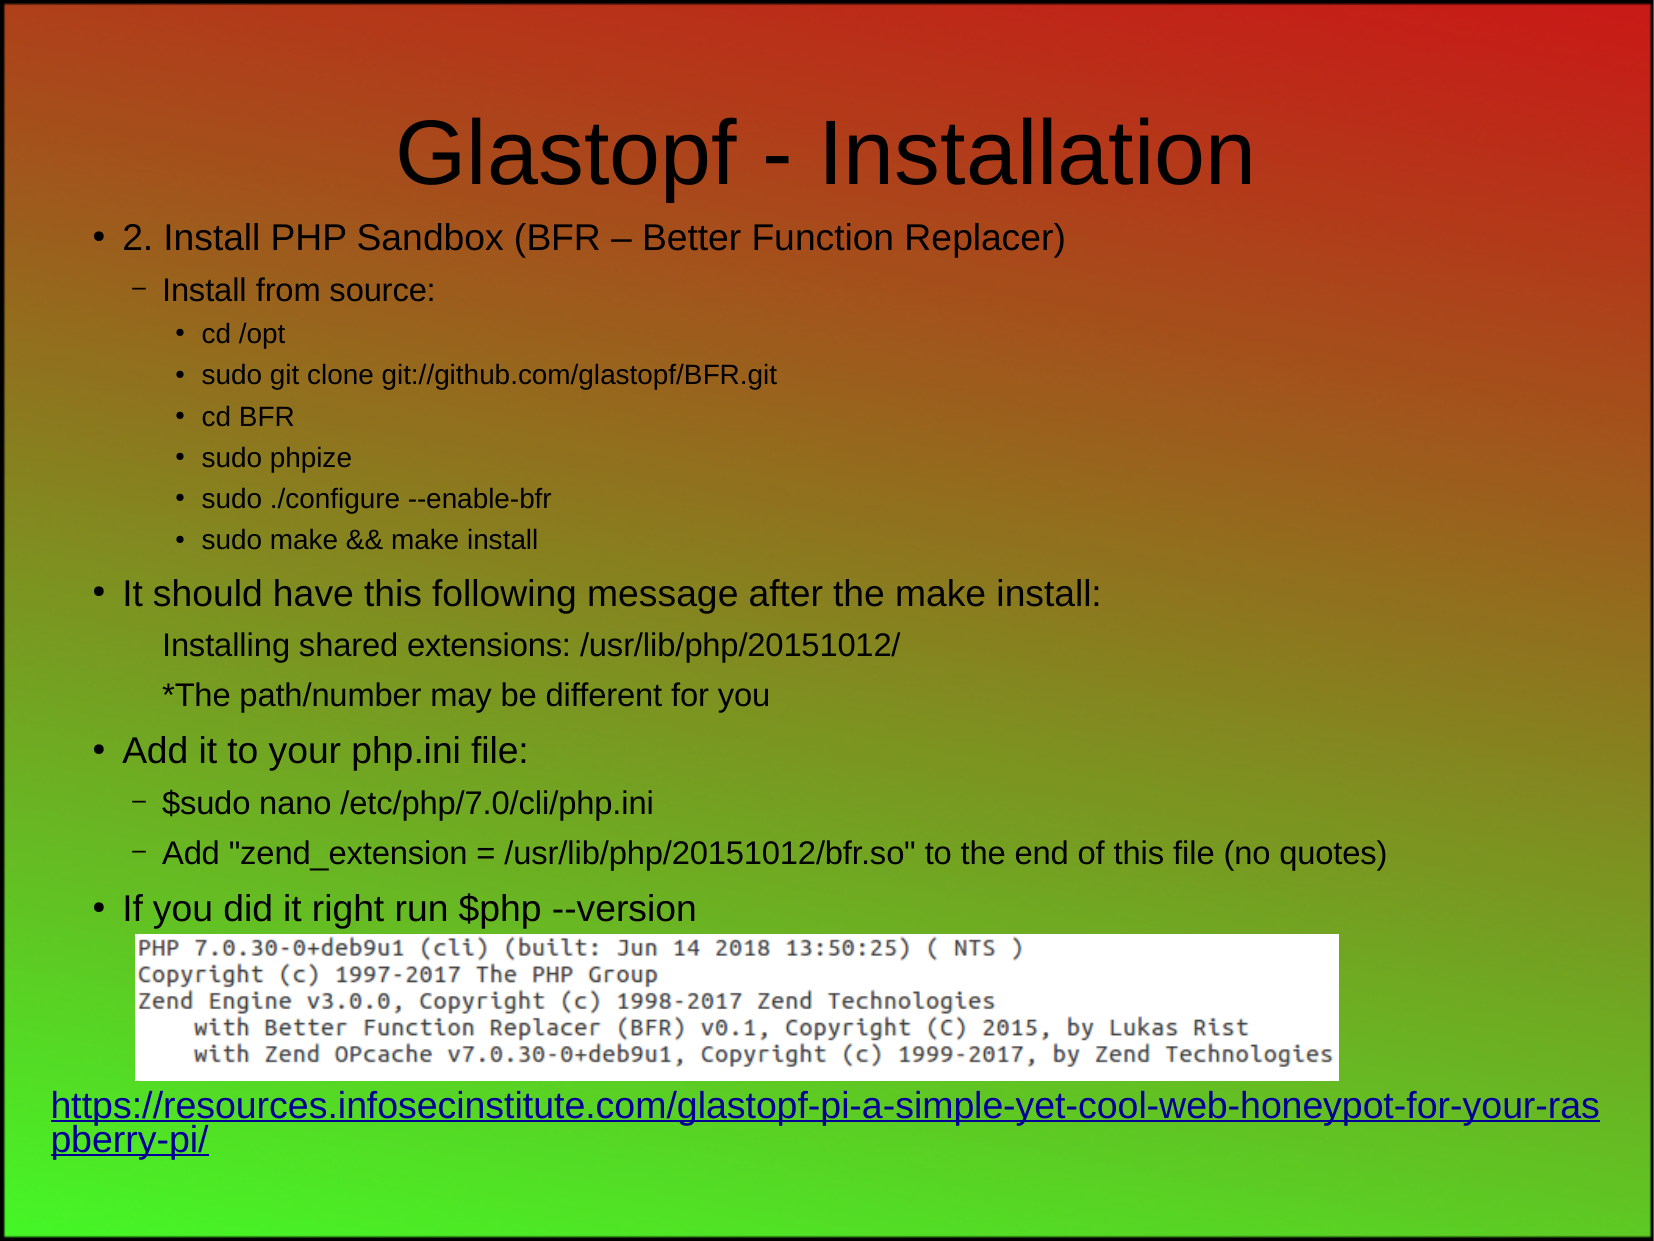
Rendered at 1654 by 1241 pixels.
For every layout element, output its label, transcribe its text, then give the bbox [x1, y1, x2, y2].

title Glastopf - Installation [82, 49, 1571, 216]
text_box https://resources.infosecinstitute.com/glastopf-pi-a-simple-yet-cool-web-honeypot-for-your-raspberry-pi/ [35, 1076, 1626, 1176]
list 2. Install PHP Sandbox (BFR – Better Function Replacer) Install from source: cd /opt sudo git clone git://github.com/glastopf/BFR.git cd BFR sudo phpize sudo ./configure --enable-bfr sudo make && make install It should have this following message after the make install: Installing shared extensions: /usr/lib/php/20151012/ *The path/number may be different for you Add it to your php.ini file: $sudo nano /etc/php/7.0/cli/php.ini Add "zend_extension = /usr/lib/php/20151012/bfr.so" to the end of this file (no quotes) If you did it right run $php --version [82, 216, 1571, 937]
picture [0, 0, 1654, 1241]
